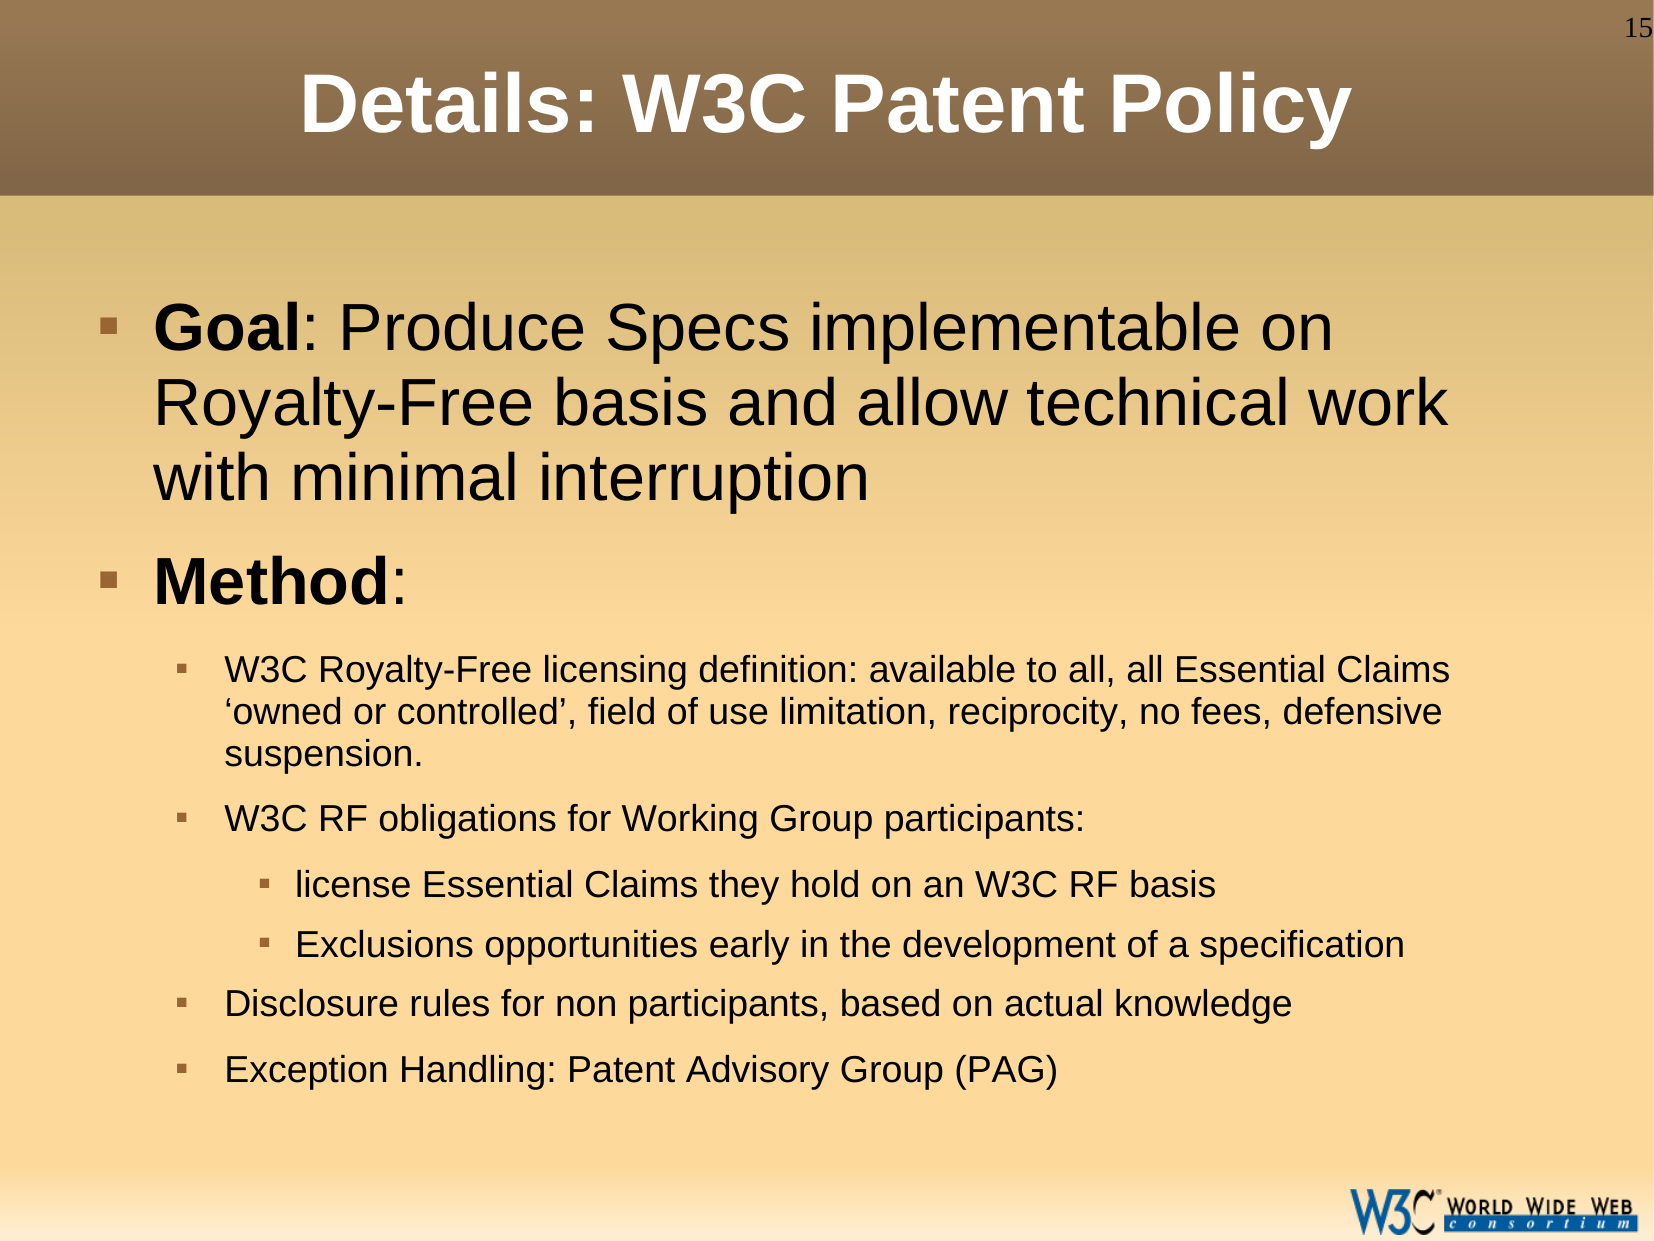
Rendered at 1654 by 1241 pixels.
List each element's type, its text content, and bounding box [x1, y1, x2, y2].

title Details: W3C Patent Policy [0, 0, 1654, 208]
picture [0, 208, 1654, 1241]
list Goal: Produce Specs implementable on Royalty-Free basis and allow technical work with minimal interruption Method: W3C Royalty-Free licensing definition: available to all, all Essential Claims ‘owned or controlled’, field of use limitation, reciprocity, no fees, defensive suspension. W3C RF obligations for Working Group participants: license Essential Claims they hold on an W3C RF basis Exclusions opportunities early in the development of a specification Disclosure rules for non participants, based on actual knowledge Exception Handling: Patent Advisory Group (PAG) [82, 290, 1571, 1094]
